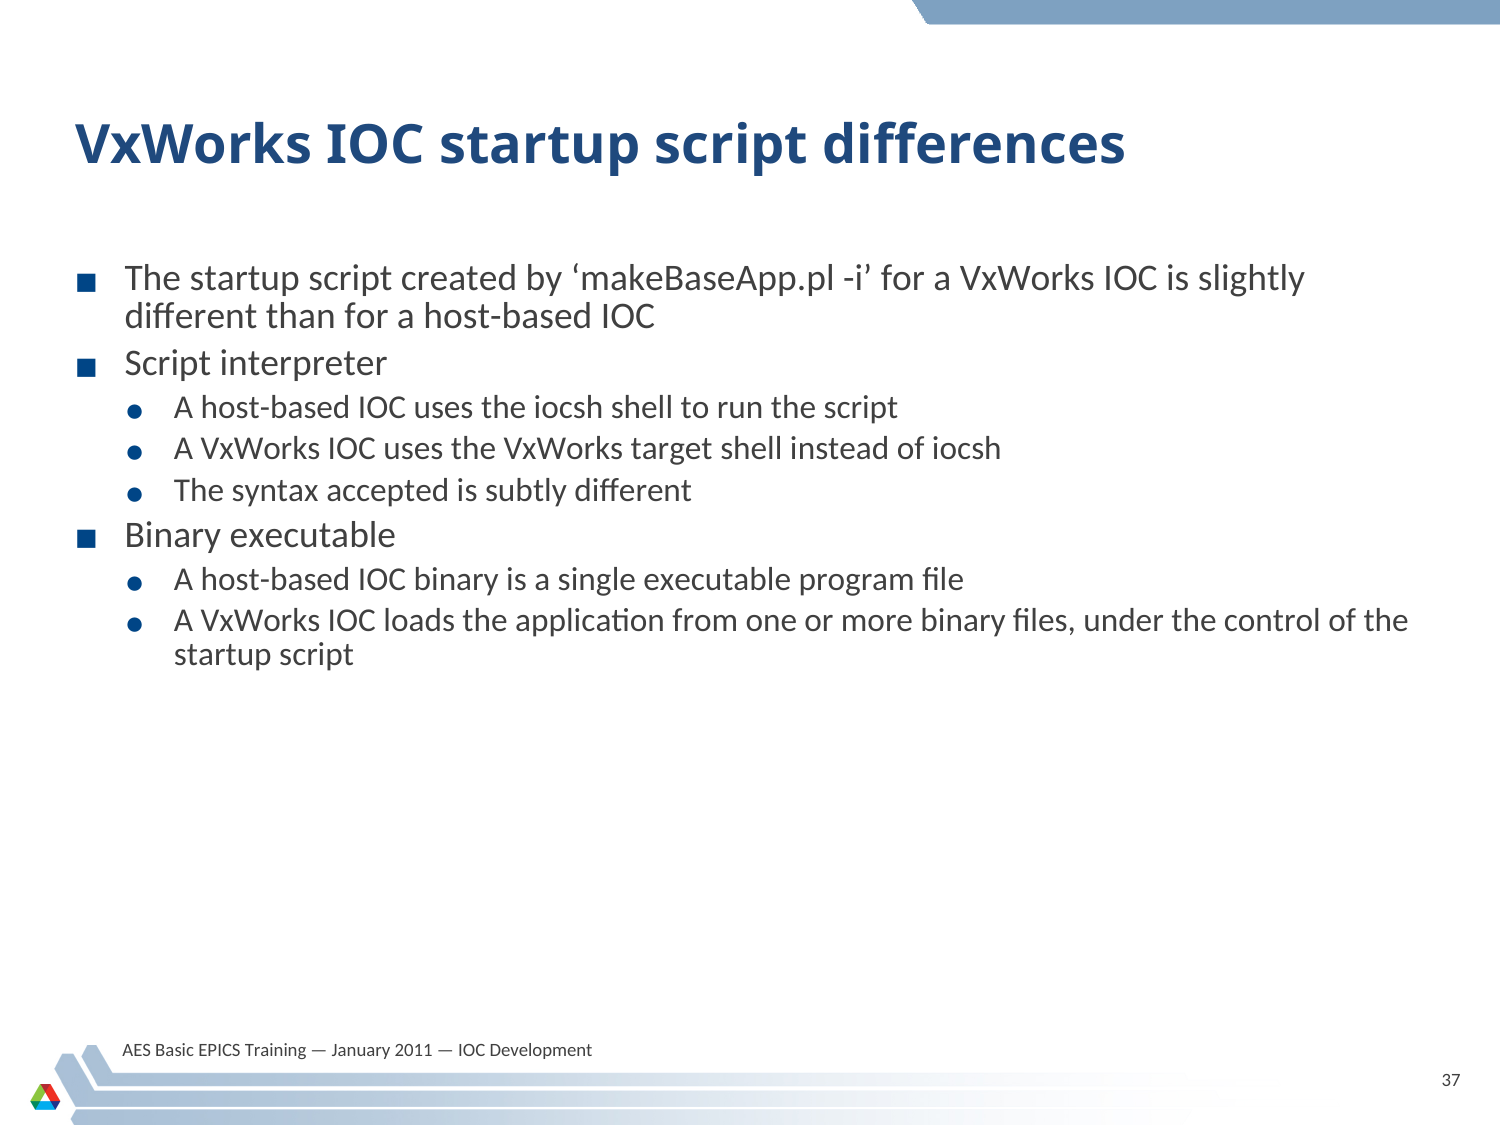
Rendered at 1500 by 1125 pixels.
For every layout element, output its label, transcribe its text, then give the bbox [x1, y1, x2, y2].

picture [0, 0, 1500, 26]
picture [0, 1037, 1500, 1125]
list The startup script created by ‘makeBaseApp.pl -i’ for a VxWorks IOC is slightly different than for a host-based IOC Script interpreter A host-based IOC uses the iocsh shell to run the script A VxWorks IOC uses the VxWorks target shell instead of iocsh The syntax accepted is subtly different Binary executable A host-based IOC binary is a single executable program file A VxWorks IOC loads the application from one or more binary files, under the control of the startup script [75, 262, 1426, 728]
title VxWorks IOC startup script differences [75, 111, 1426, 175]
